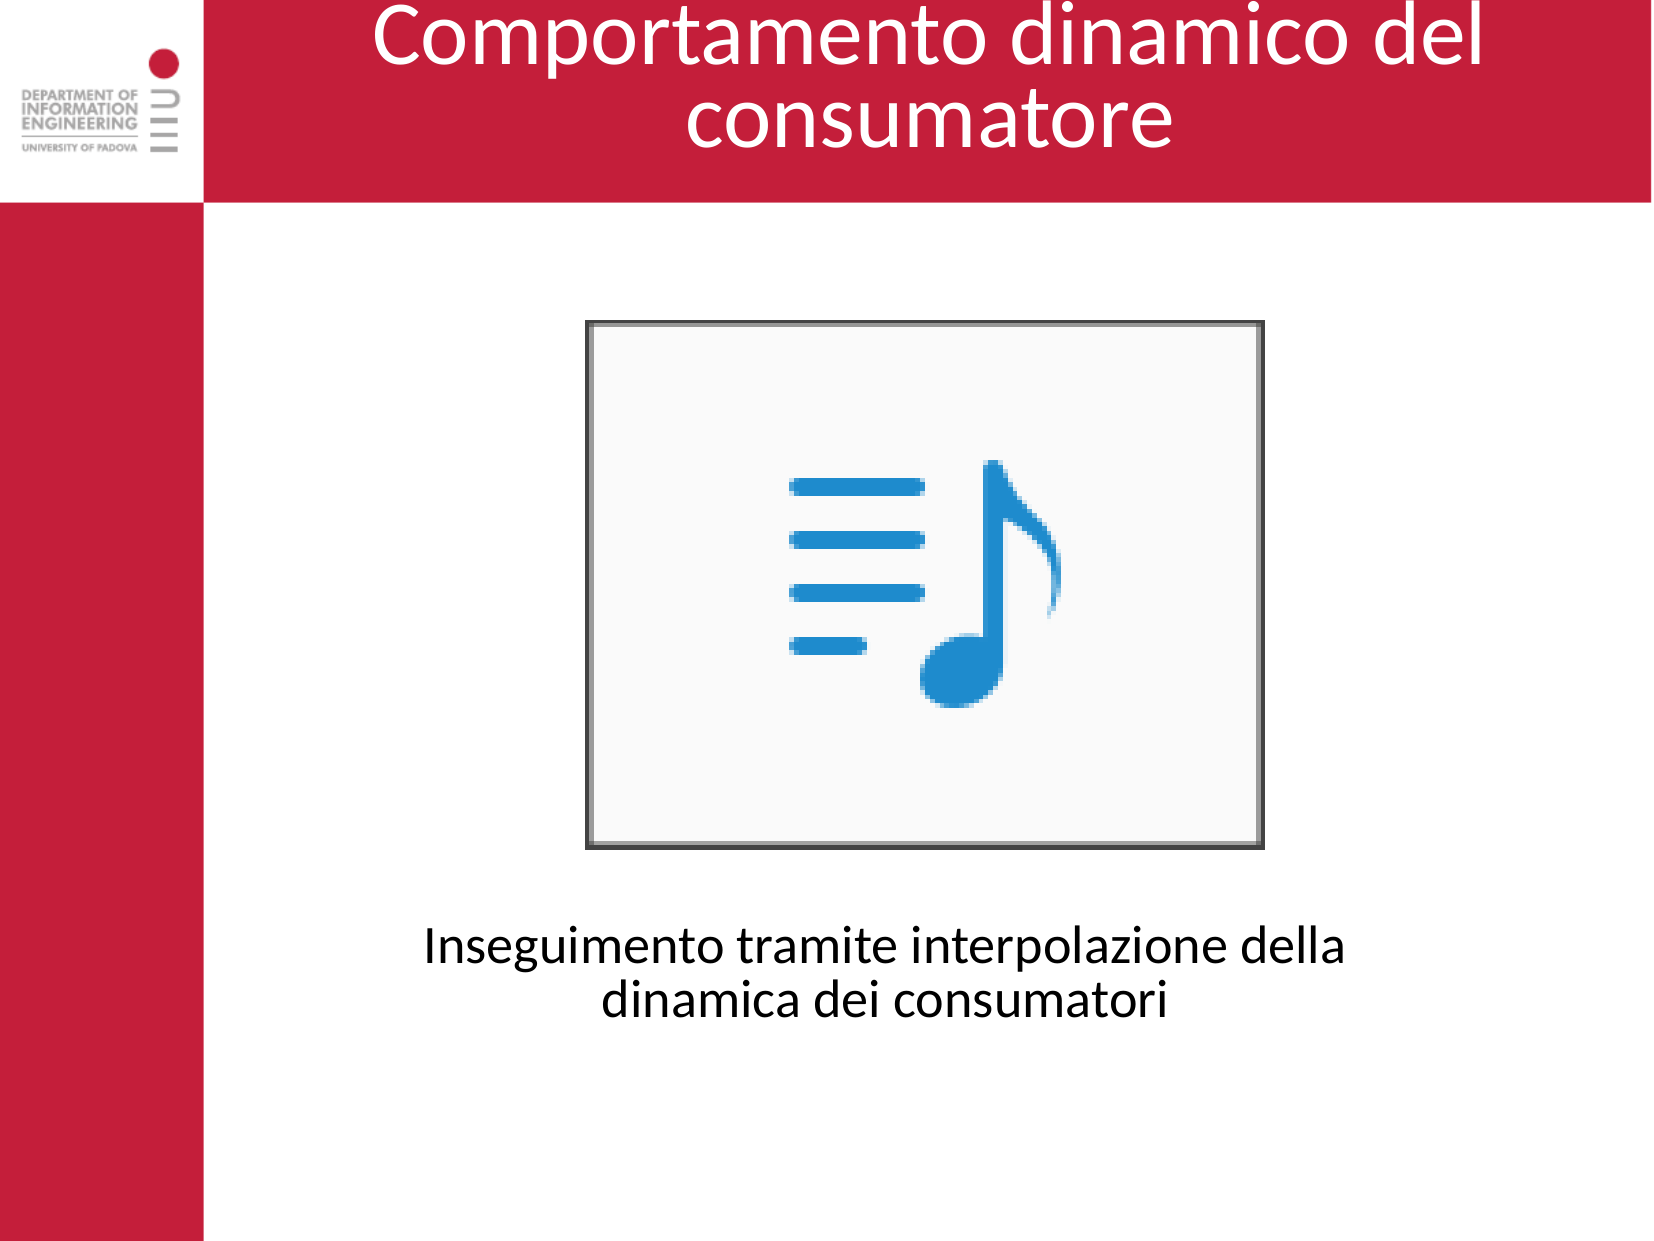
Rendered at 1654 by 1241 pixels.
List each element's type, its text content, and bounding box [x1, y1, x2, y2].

text_box [584, 319, 1266, 851]
text_box consumatore [206, 70, 1654, 198]
text_box Comportamento dinamico del [206, 0, 1654, 70]
picture [0, 0, 1654, 1241]
text_box Inseguimento tramite interpolazione della dinamica dei consumatori [383, 915, 1388, 1063]
